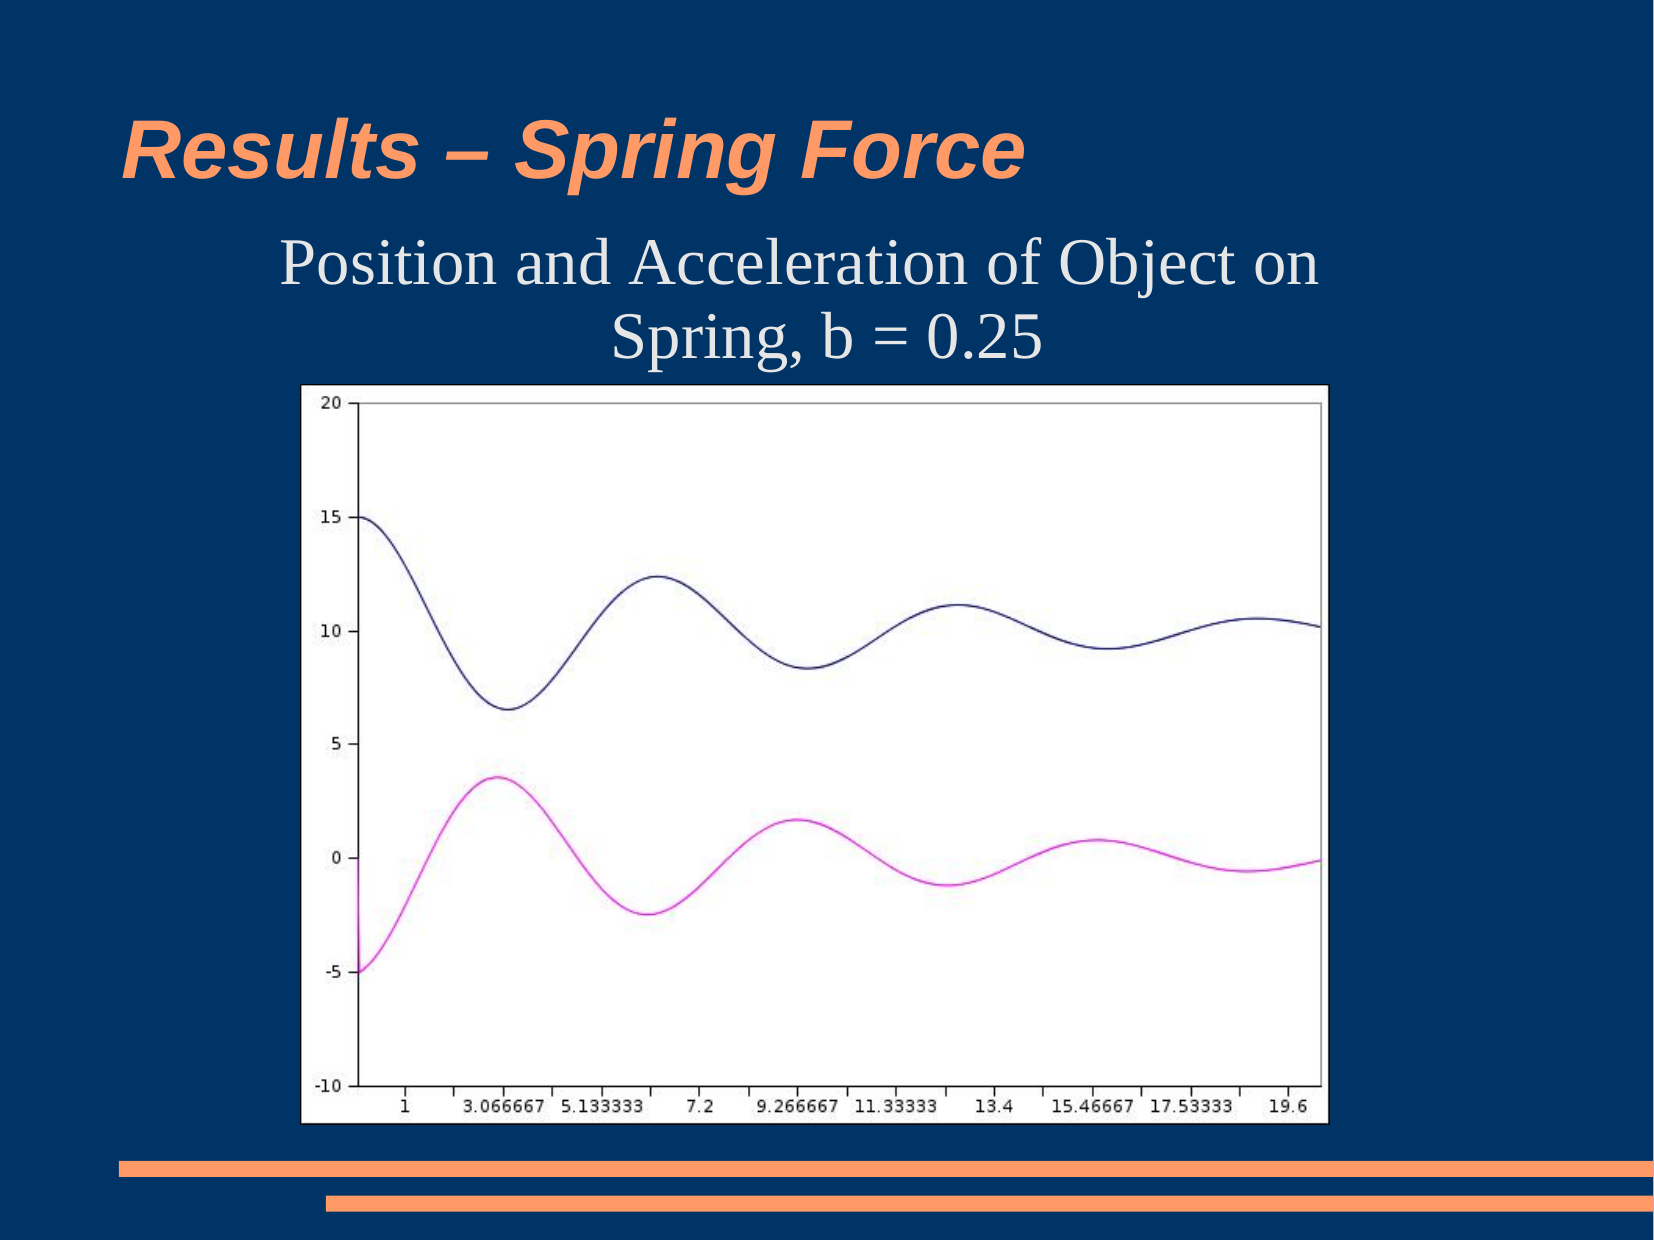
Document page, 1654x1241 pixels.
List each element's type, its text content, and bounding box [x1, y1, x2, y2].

picture [300, 384, 1330, 1126]
title Results – Spring Force [121, 46, 1534, 254]
list Position and Acceleration of Object on Spring, b = 0.25 [234, 225, 1351, 391]
